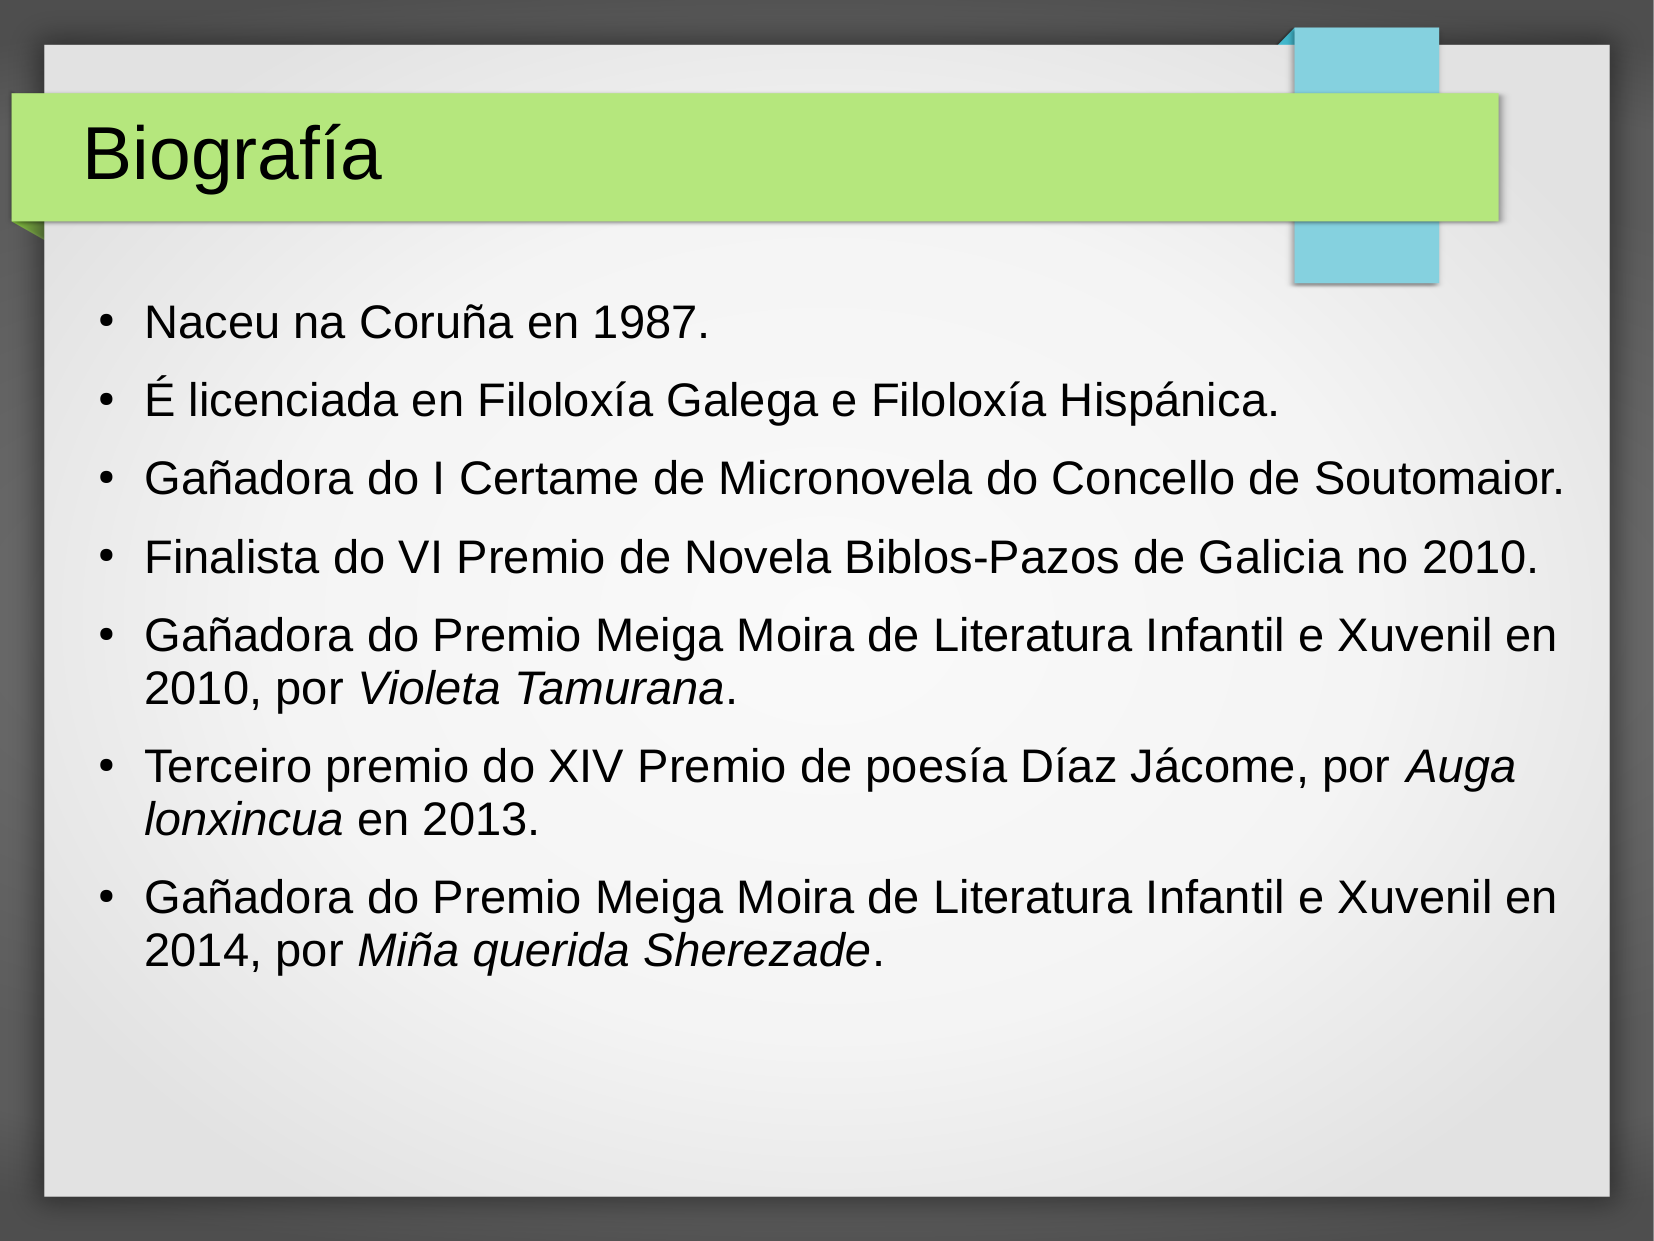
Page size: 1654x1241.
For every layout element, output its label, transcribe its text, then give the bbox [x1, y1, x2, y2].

picture [0, 0, 1654, 1241]
list Naceu na Coruña en 1987. É licenciada en Filoloxía Galega e Filoloxía Hispánica. Gañadora do I Certame de Micronovela do Concello de Soutomaior. Finalista do VI Premio de Novela Biblos-Pazos de Galicia no 2010. Gañadora do Premio Meiga Moira de Literatura Infantil e Xuvenil en 2010, por Violeta Tamurana. Terceiro premio do XIV Premio de poesía Díaz Jácome, por Auga lonxincua en 2013. Gañadora do Premio Meiga Moira de Literatura Infantil e Xuvenil en 2014, por Miña querida Sherezade. [82, 295, 1571, 1015]
title Biografía [82, 94, 1264, 213]
